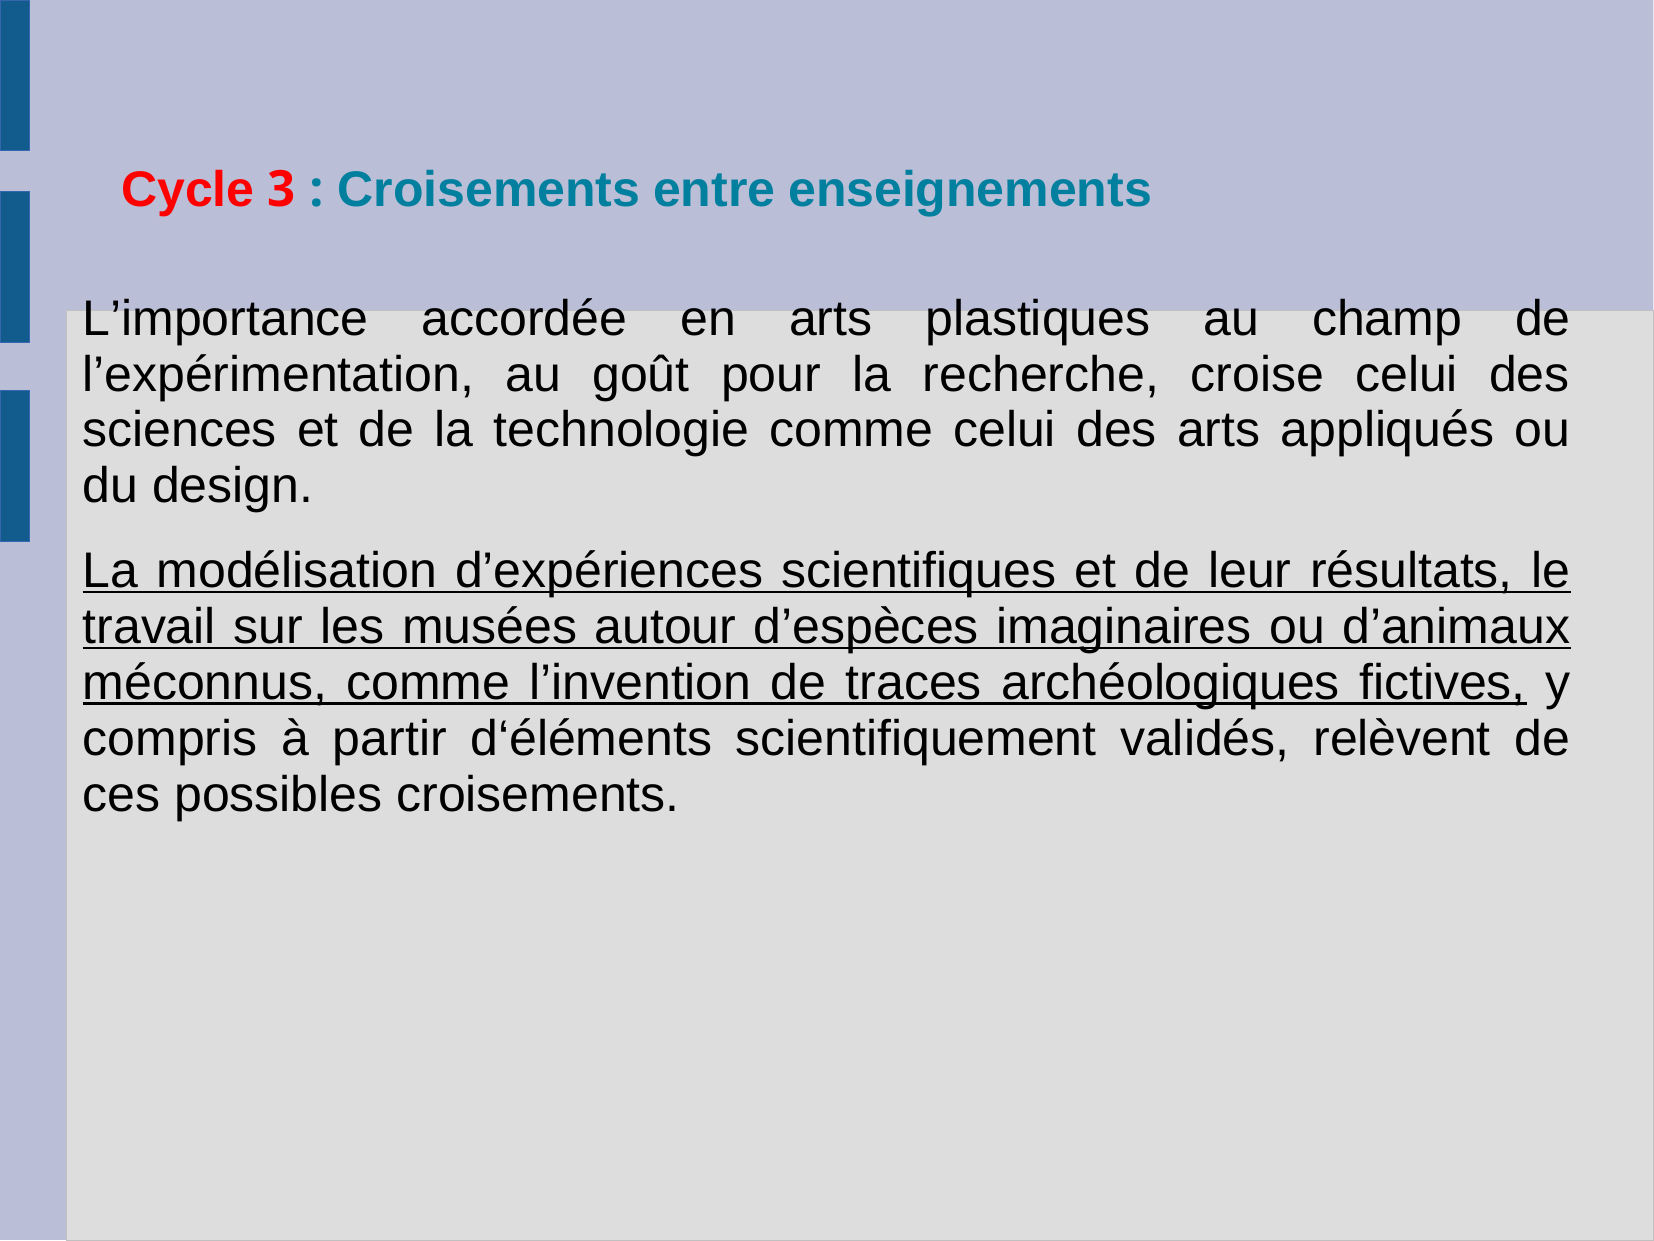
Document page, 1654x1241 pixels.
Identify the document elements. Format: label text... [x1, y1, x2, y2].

list L’importance accordée en arts plastiques au champ de l’expérimentation, au goût pour la recherche, croise celui des sciences et de la technologie comme celui des arts appliqués ou du design. La modélisation d’expériences scientifiques et de leur résultats, le travail sur les musées autour d’espèces imaginaires ou d’animaux méconnus, comme l’invention de traces archéologiques fictives, y compris à partir d‘éléments scientifiquement validés, relèvent de ces possibles croisements. [82, 290, 1571, 1182]
title Cycle 3 : Croisements entre enseignements [121, 91, 1534, 290]
